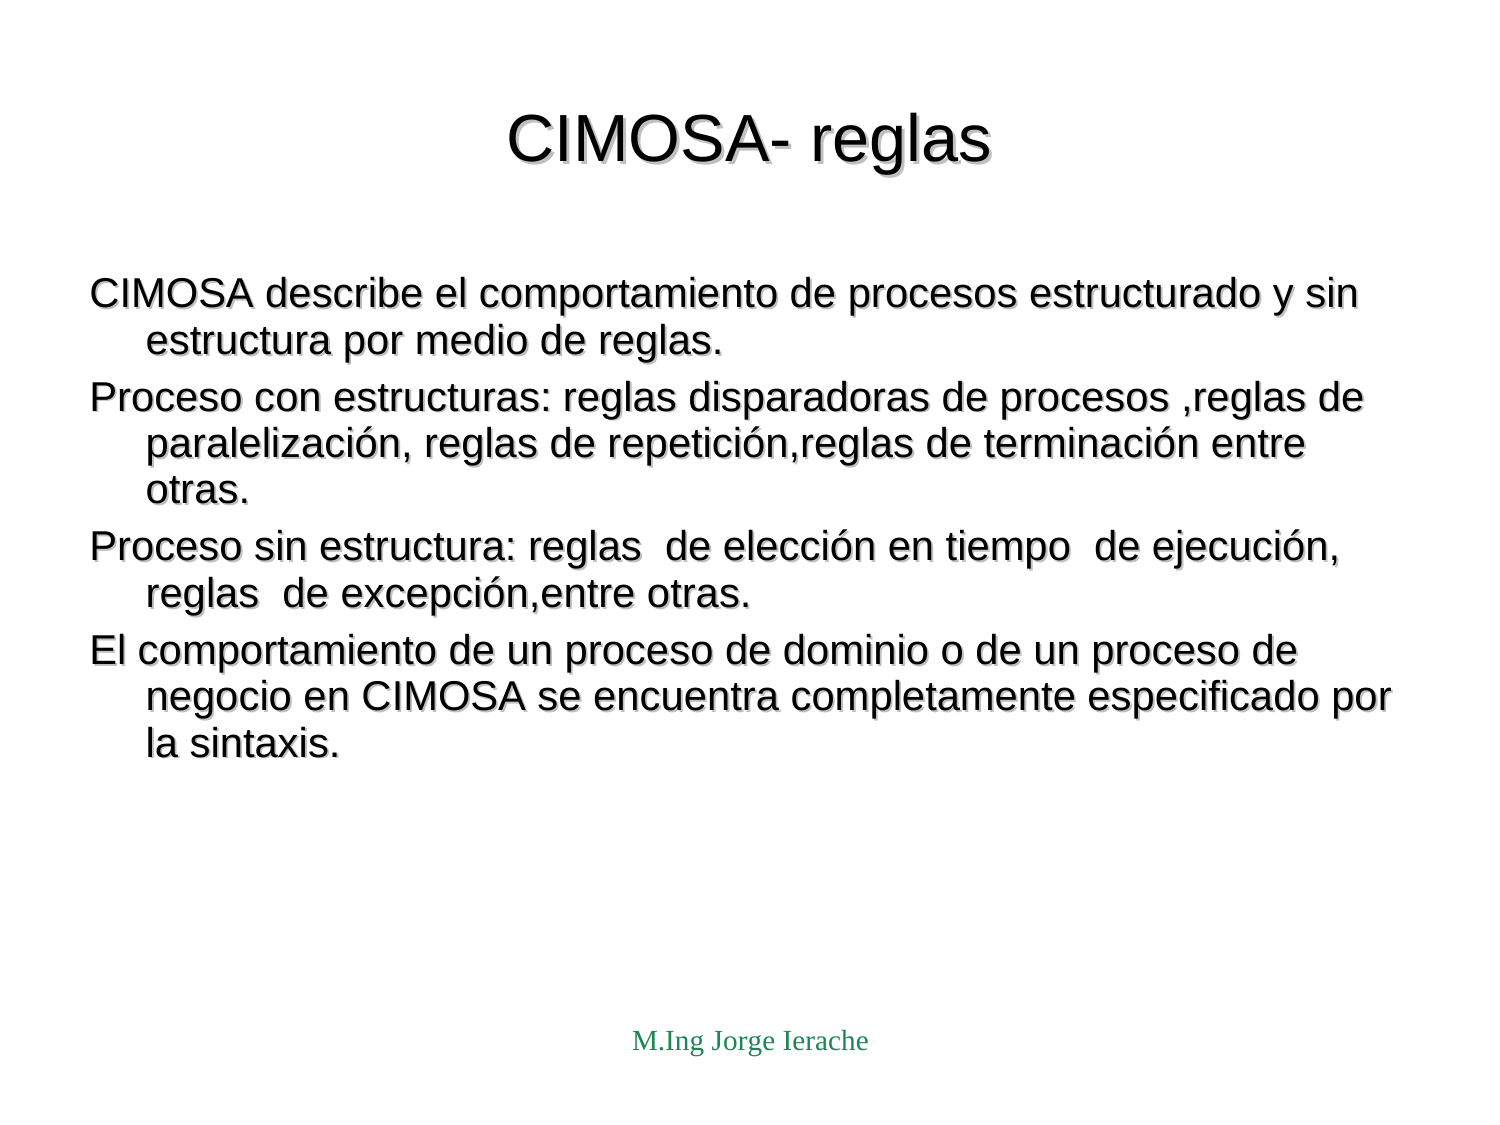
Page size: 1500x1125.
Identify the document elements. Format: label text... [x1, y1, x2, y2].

list CIMOSA describe el comportamiento de procesos estructurado y sin estructura por medio de reglas. Proceso con estructuras: reglas disparadoras de procesos ,reglas de paralelización, reglas de repetición,reglas de terminación entre otras. Proceso sin estructura: reglas de elección en tiempo de ejecución, reglas de excepción,entre otras. El comportamiento de un proceso de dominio o de un proceso de negocio en CIMOSA se encuentra completamente especificado por la sintaxis. [74, 262, 1425, 1001]
title CIMOSA- reglas [74, 44, 1425, 233]
